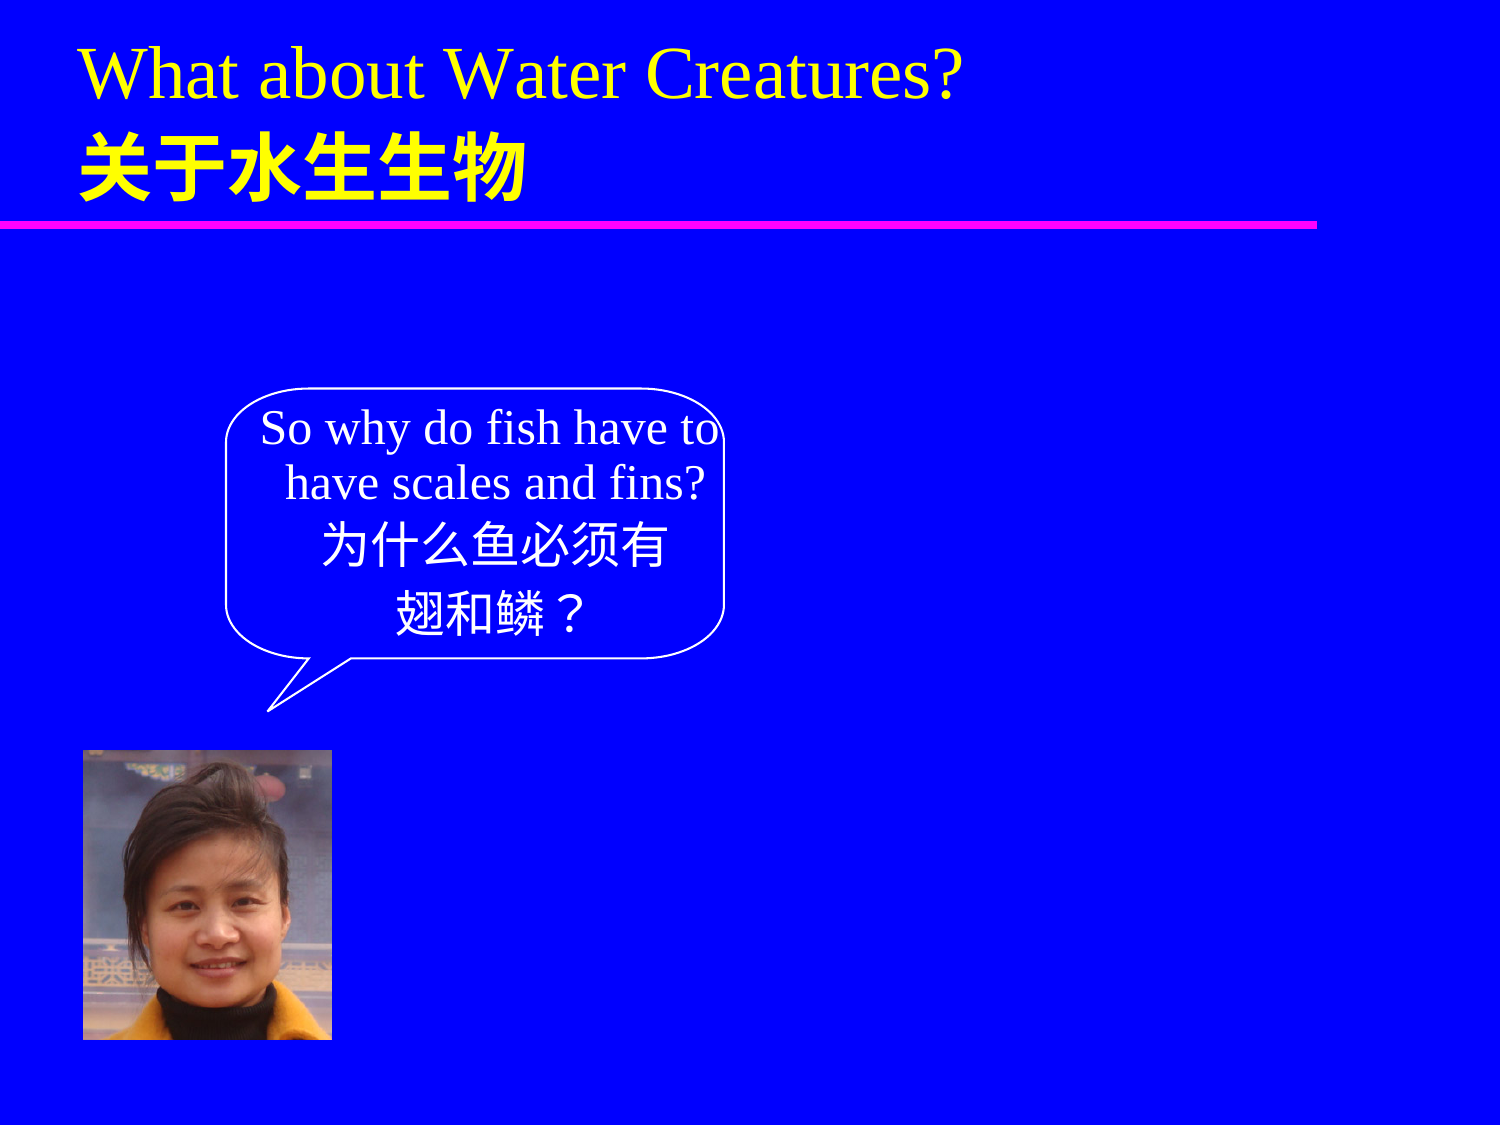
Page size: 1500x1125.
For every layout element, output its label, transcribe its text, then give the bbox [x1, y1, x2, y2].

picture [83, 750, 332, 1041]
text_box So why do fish have to have scales and fins? 为什么鱼必须有 翅和鳞？ [226, 388, 724, 712]
title What about Water Creatures? 关于水生生物 [62, 39, 1363, 225]
